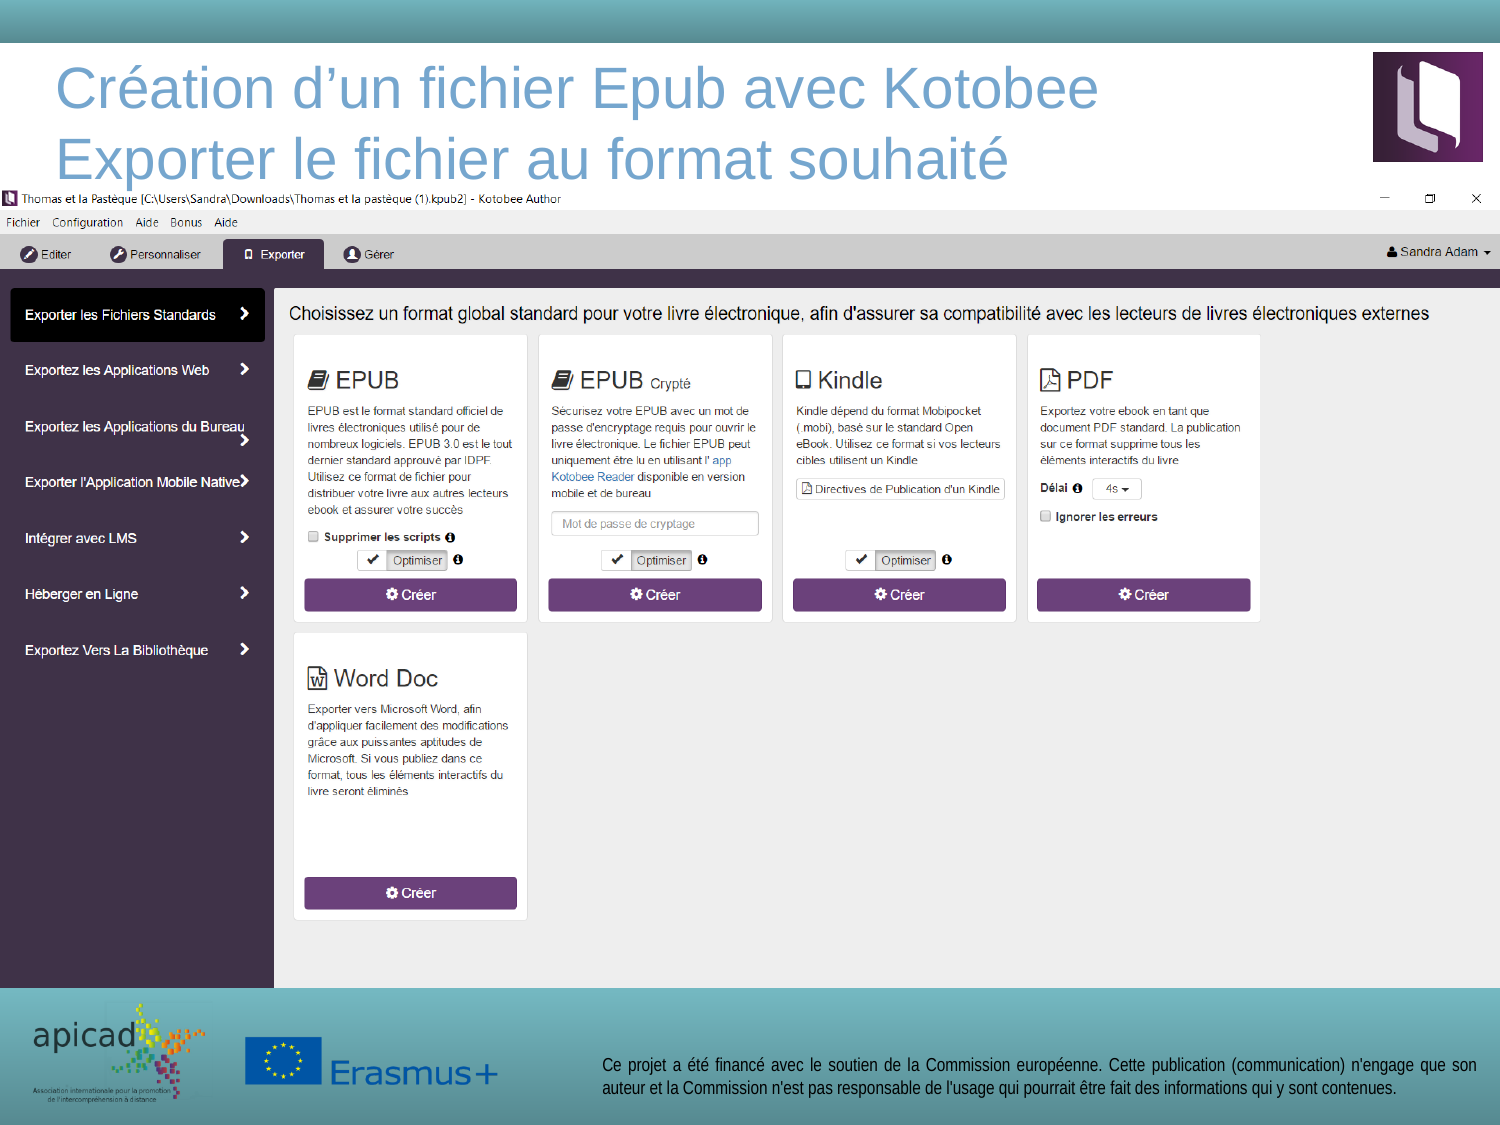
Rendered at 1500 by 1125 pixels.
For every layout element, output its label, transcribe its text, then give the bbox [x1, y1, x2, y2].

picture [29, 999, 213, 1108]
picture [230, 1023, 512, 1098]
picture [1373, 52, 1483, 162]
text_box Exporter le fichier au format souhaité [41, 113, 1353, 200]
text_box [0, 0, 1500, 43]
text_box Ce projet a été financé avec le soutien de la Commission européenne. Cette publication (communication) n'engage que son auteur et la Commission n'est pas responsable de l'usage qui pourrait être fait des informations qui y sont contenues. [596, 1046, 1483, 1105]
picture [0, 187, 1500, 988]
text_box [0, 988, 1500, 1125]
text_box Création d’un fichier Epub avec Kotobee [41, 42, 1353, 113]
